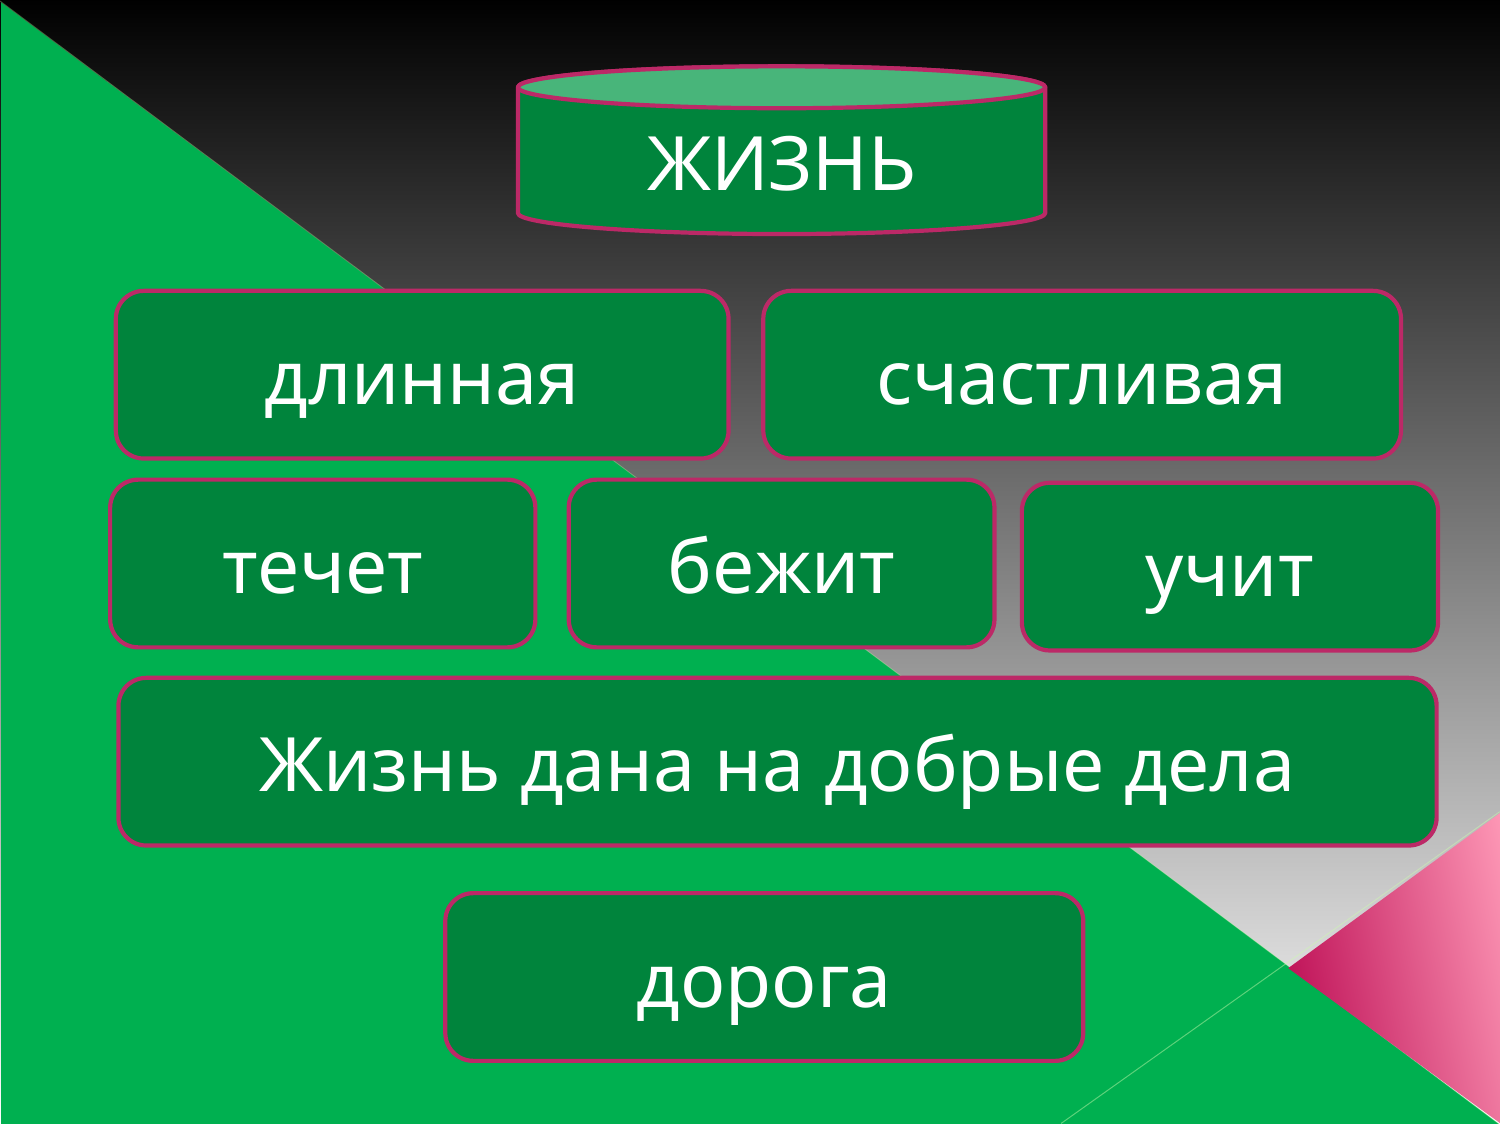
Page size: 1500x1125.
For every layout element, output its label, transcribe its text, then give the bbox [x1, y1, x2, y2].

text_box Жизнь дана на добрые дела [118, 677, 1437, 846]
text_box длинная [115, 290, 729, 459]
text_box дорога [445, 893, 1084, 1061]
text_box учит [1021, 482, 1439, 651]
text_box течет [110, 479, 536, 648]
text_box бежит [568, 479, 995, 648]
text_box ЖИЗНЬ [517, 88, 1046, 235]
text_box счастливая [763, 290, 1402, 459]
